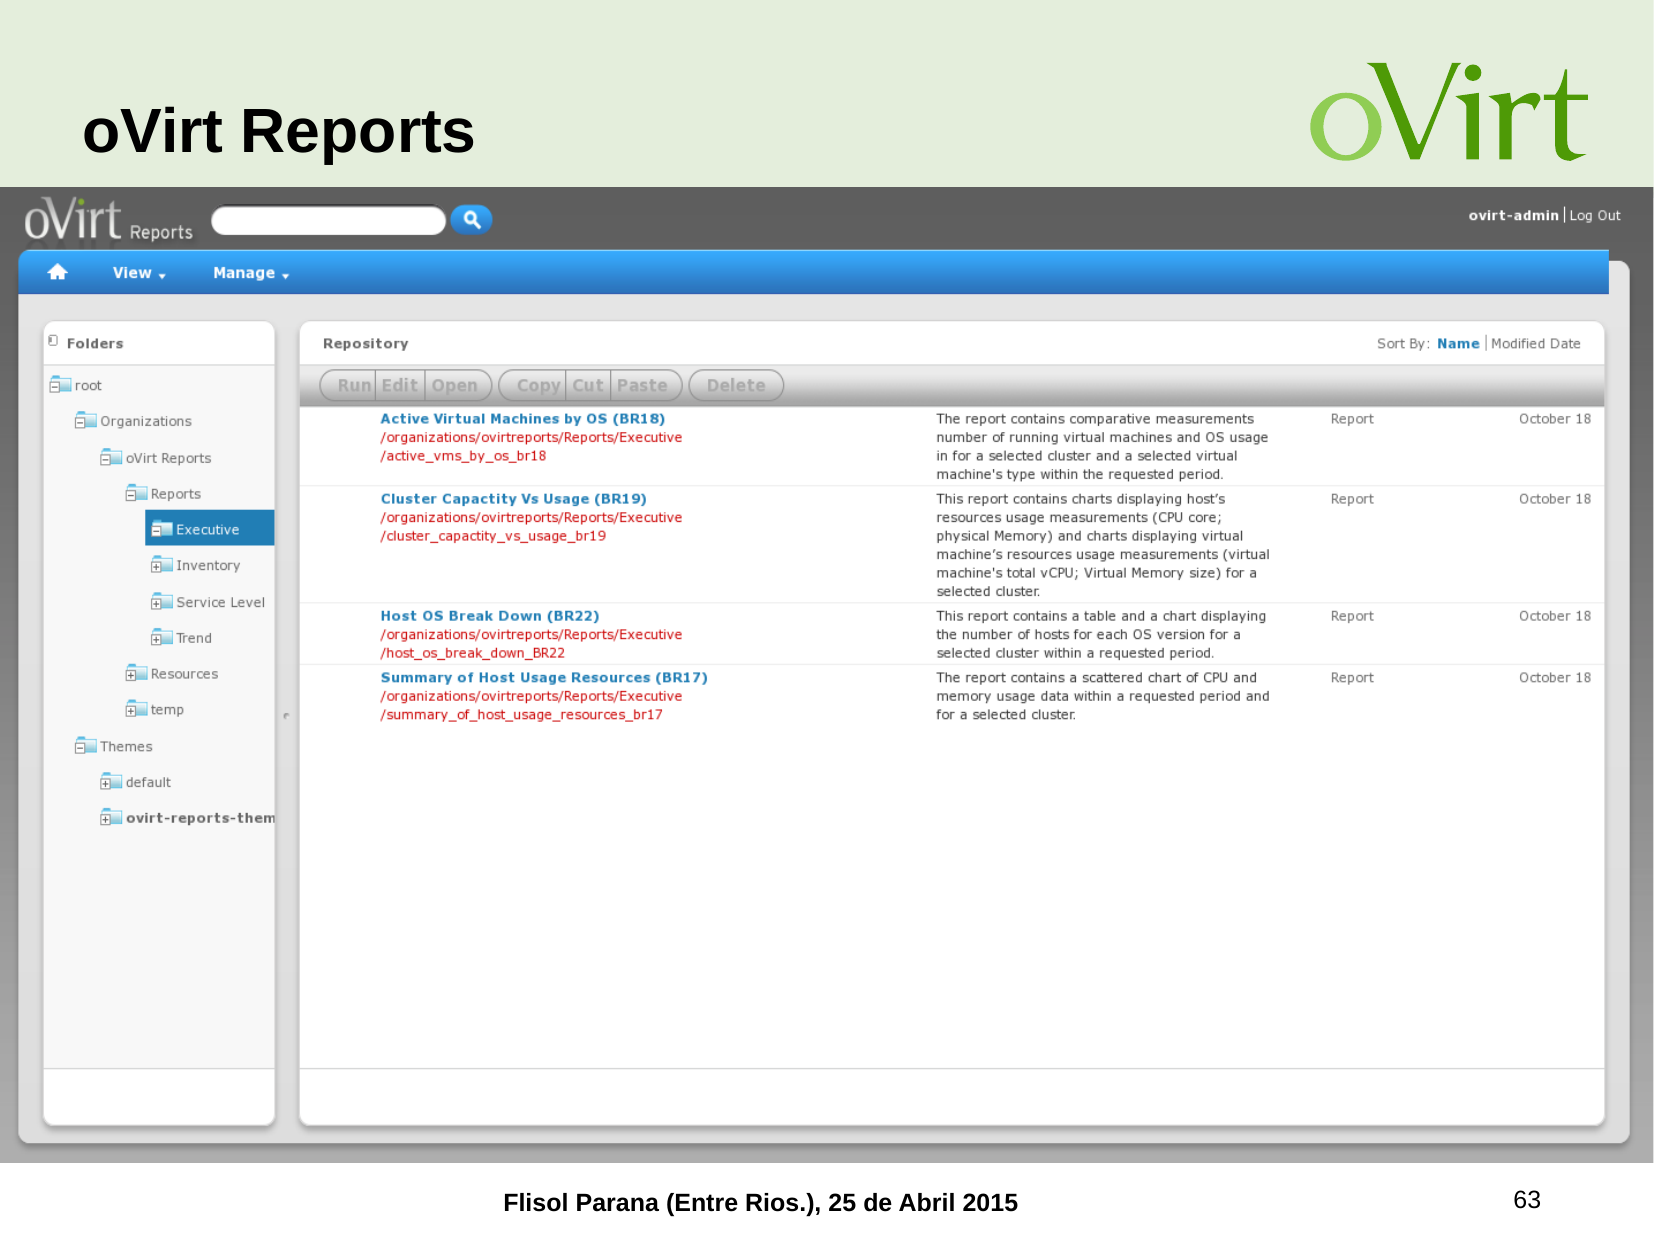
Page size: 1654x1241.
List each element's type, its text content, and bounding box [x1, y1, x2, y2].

title oVirt Reports [82, 37, 1303, 187]
picture [0, 187, 1654, 1163]
